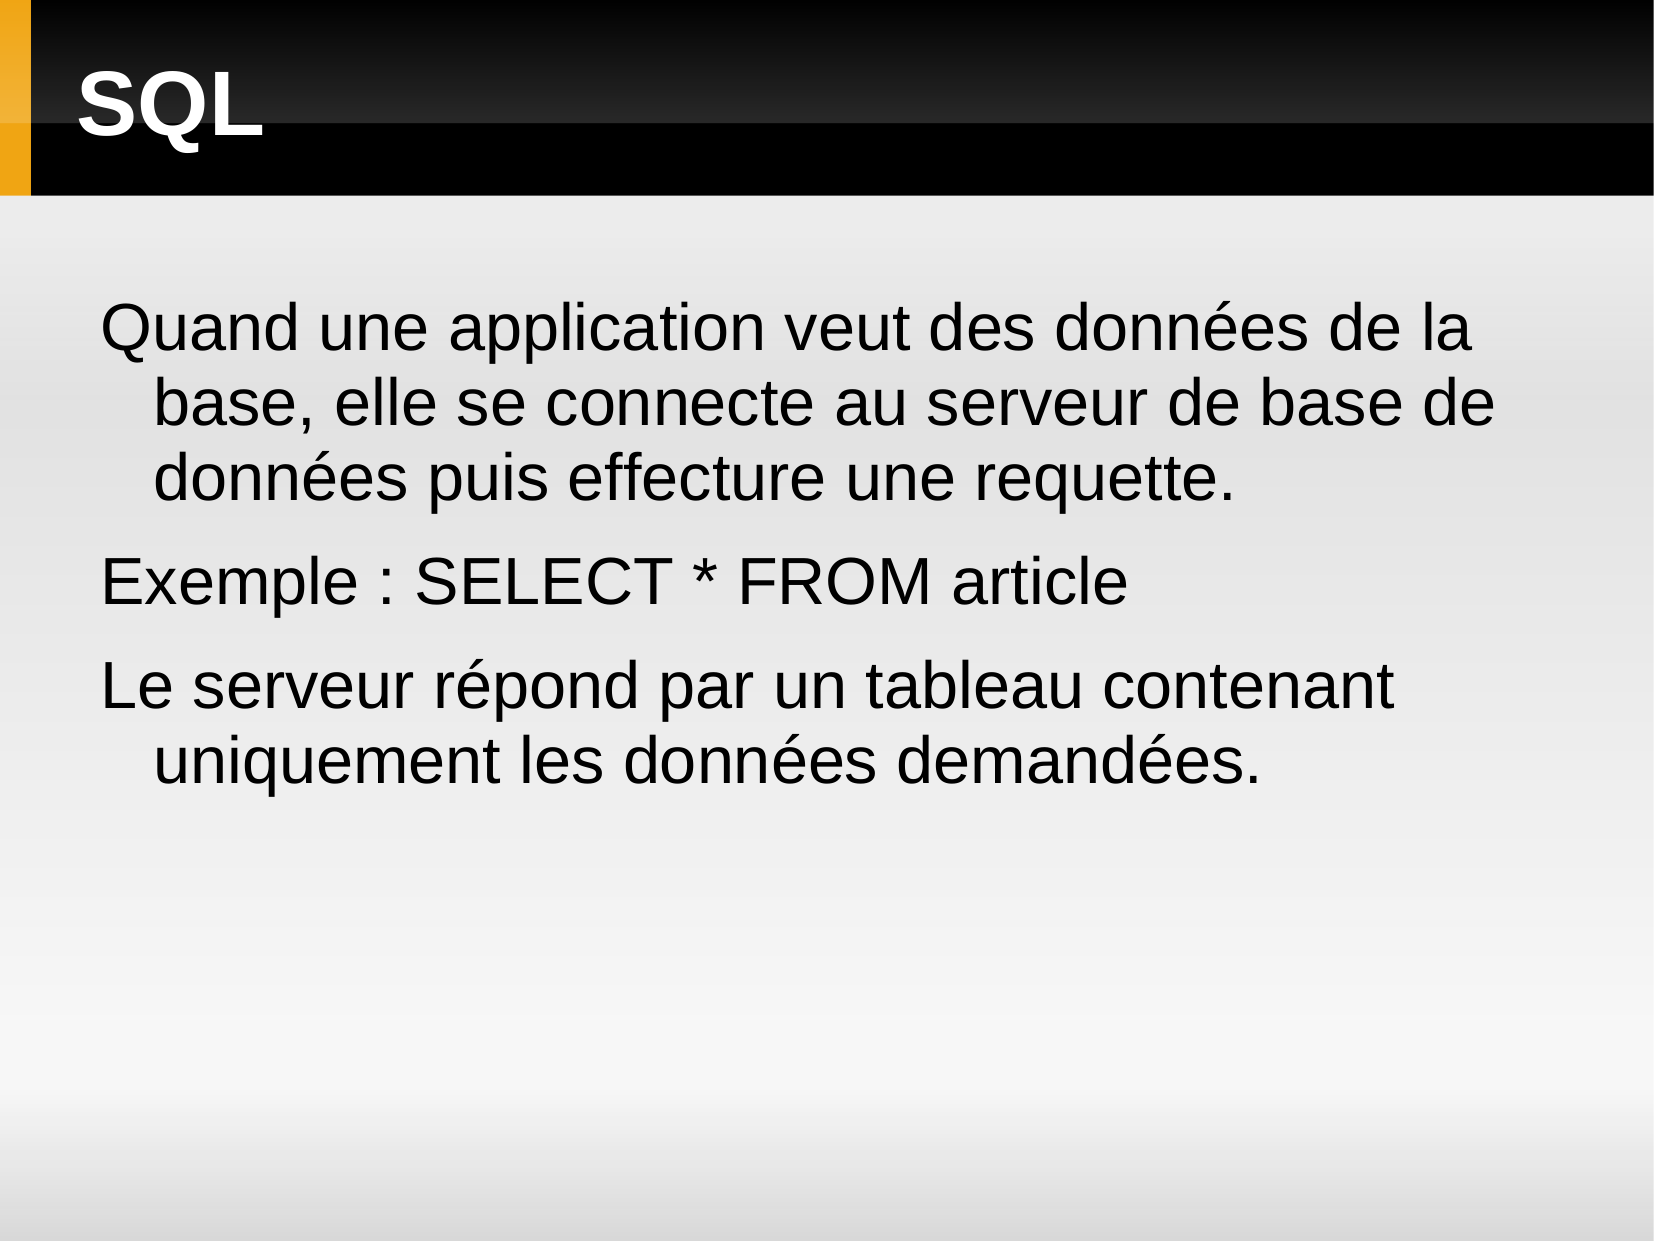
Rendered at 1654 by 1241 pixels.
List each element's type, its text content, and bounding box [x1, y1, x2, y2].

picture [0, 0, 1654, 1241]
list Quand une application veut des données de la base, elle se connecte au serveur de base de données puis effecture une requette. Exemple : SELECT * FROM article Le serveur répond par un tableau contenant uniquement les données demandées. [82, 290, 1571, 1094]
title SQL [76, 7, 1565, 200]
